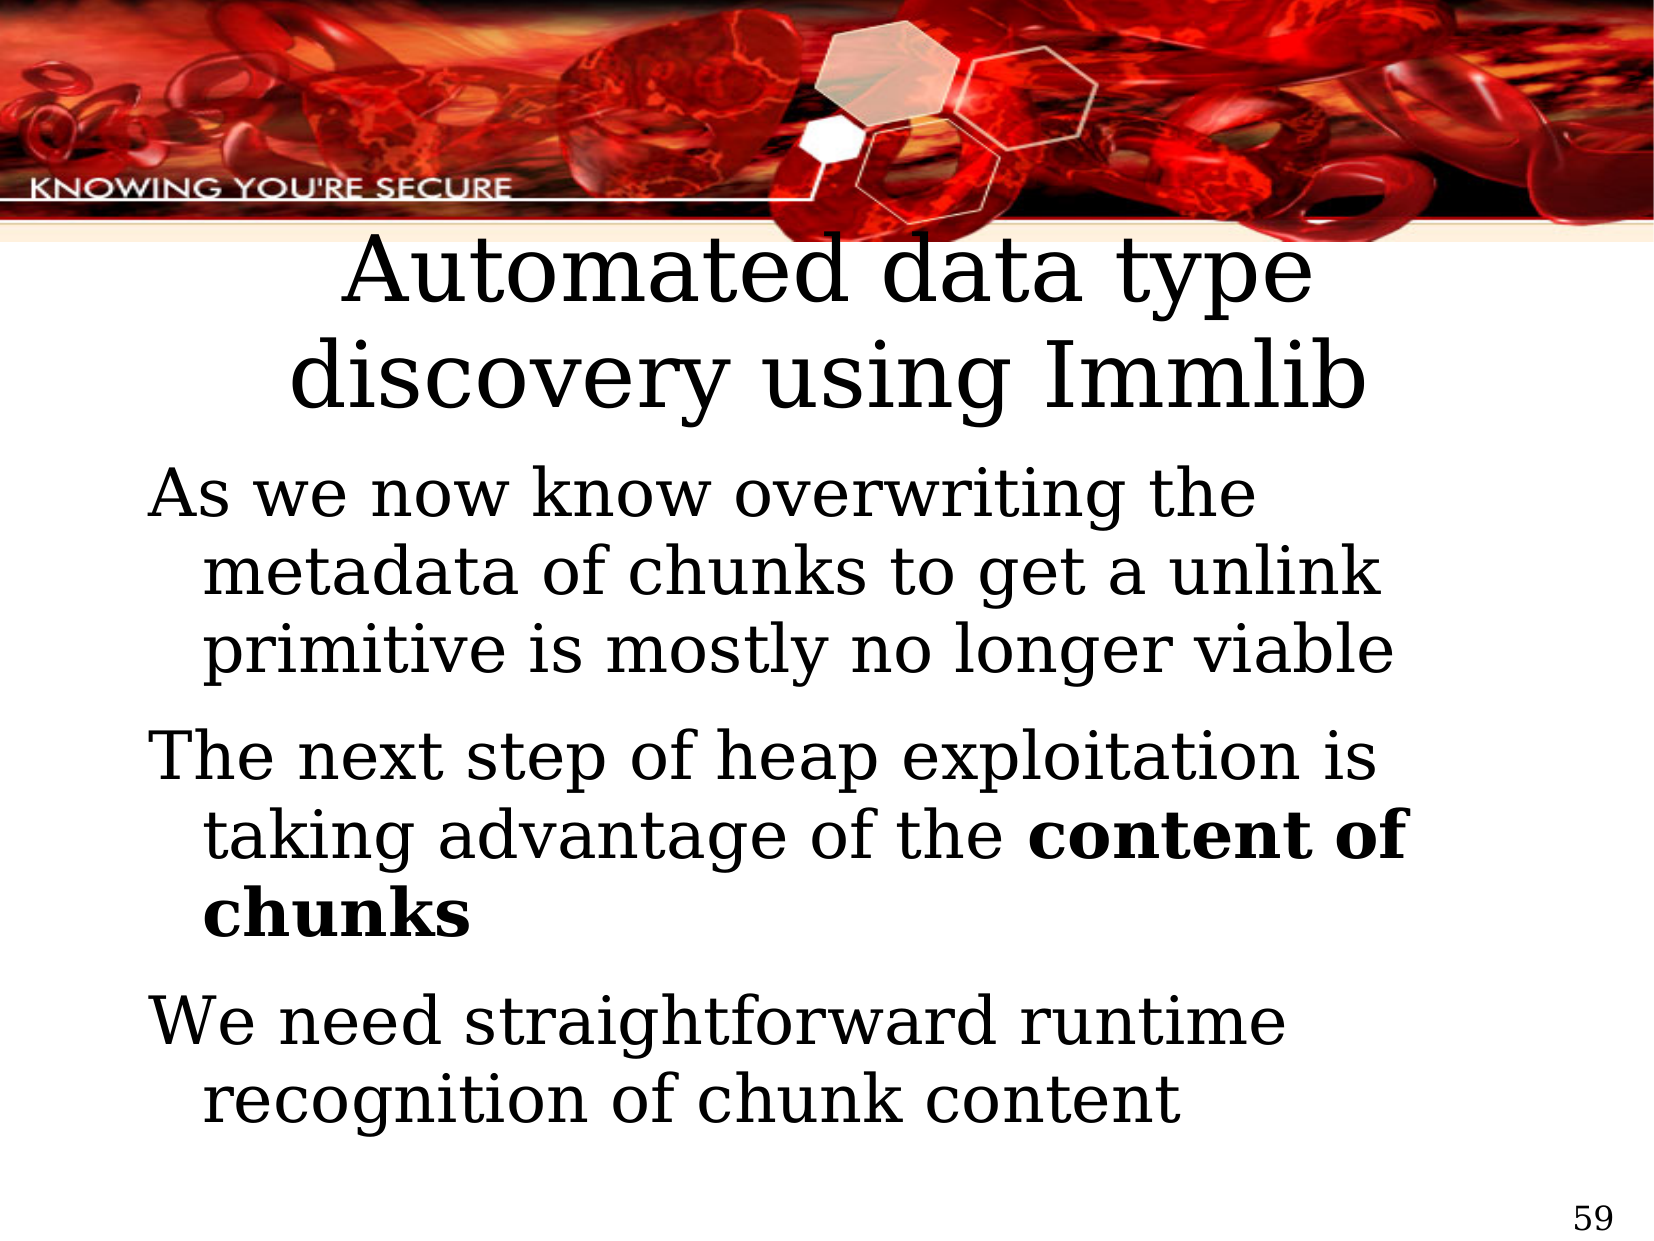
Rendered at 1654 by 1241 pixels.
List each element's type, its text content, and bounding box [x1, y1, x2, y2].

list As we now know overwriting the metadata of chunks to get a unlink primitive is mostly no longer viable The next step of heap exploitation is taking advantage of the content of chunks We need straightforward runtime recognition of chunk content [131, 454, 1544, 1189]
title Automated data type discovery using Immlib [123, 215, 1536, 430]
picture [0, 0, 1654, 242]
